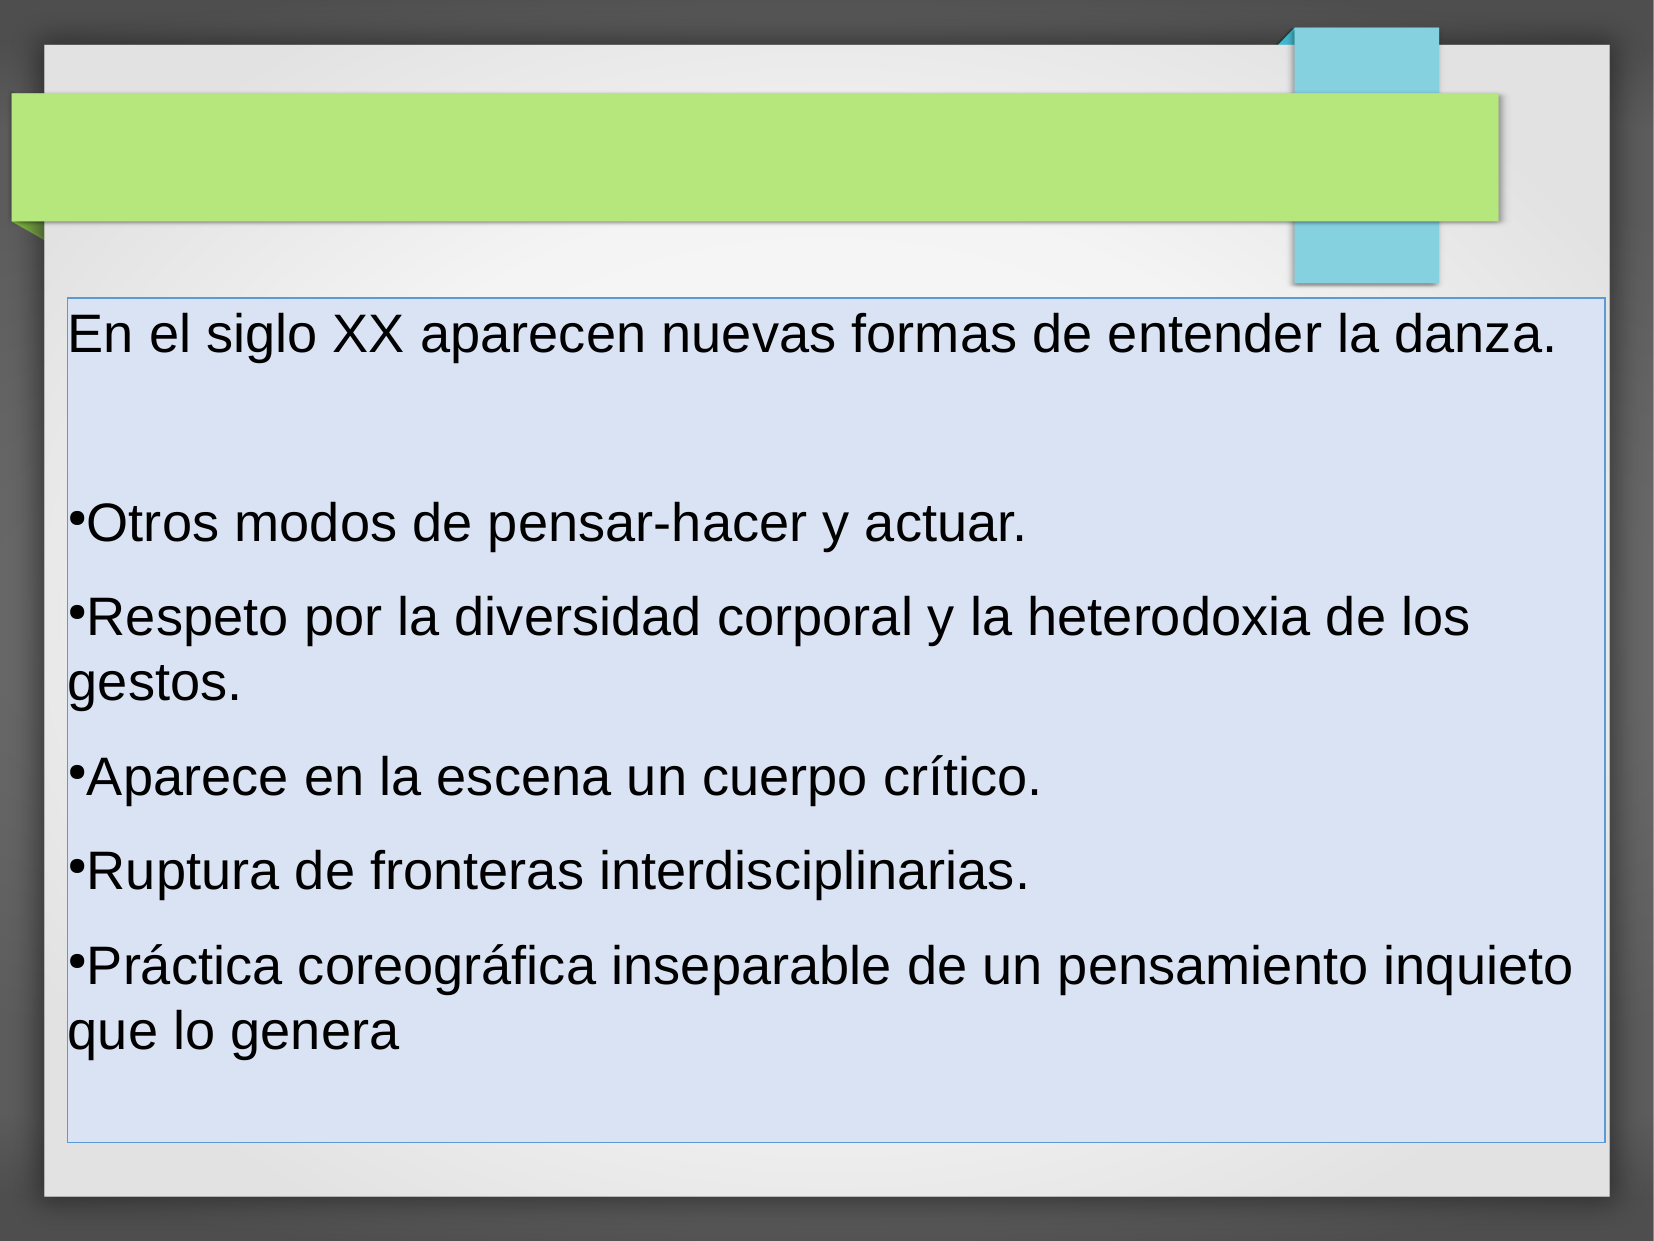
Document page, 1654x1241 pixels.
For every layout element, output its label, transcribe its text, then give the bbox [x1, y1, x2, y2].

list En el siglo XX aparecen nuevas formas de entender la danza. Otros modos de pensar-hacer y actuar. Respeto por la diversidad corporal y la heterodoxia de los gestos. Aparece en la escena un cuerpo crítico. Ruptura de fronteras interdisciplinarias. Práctica coreográfica inseparable de un pensamiento inquieto que lo genera [67, 297, 1606, 1143]
